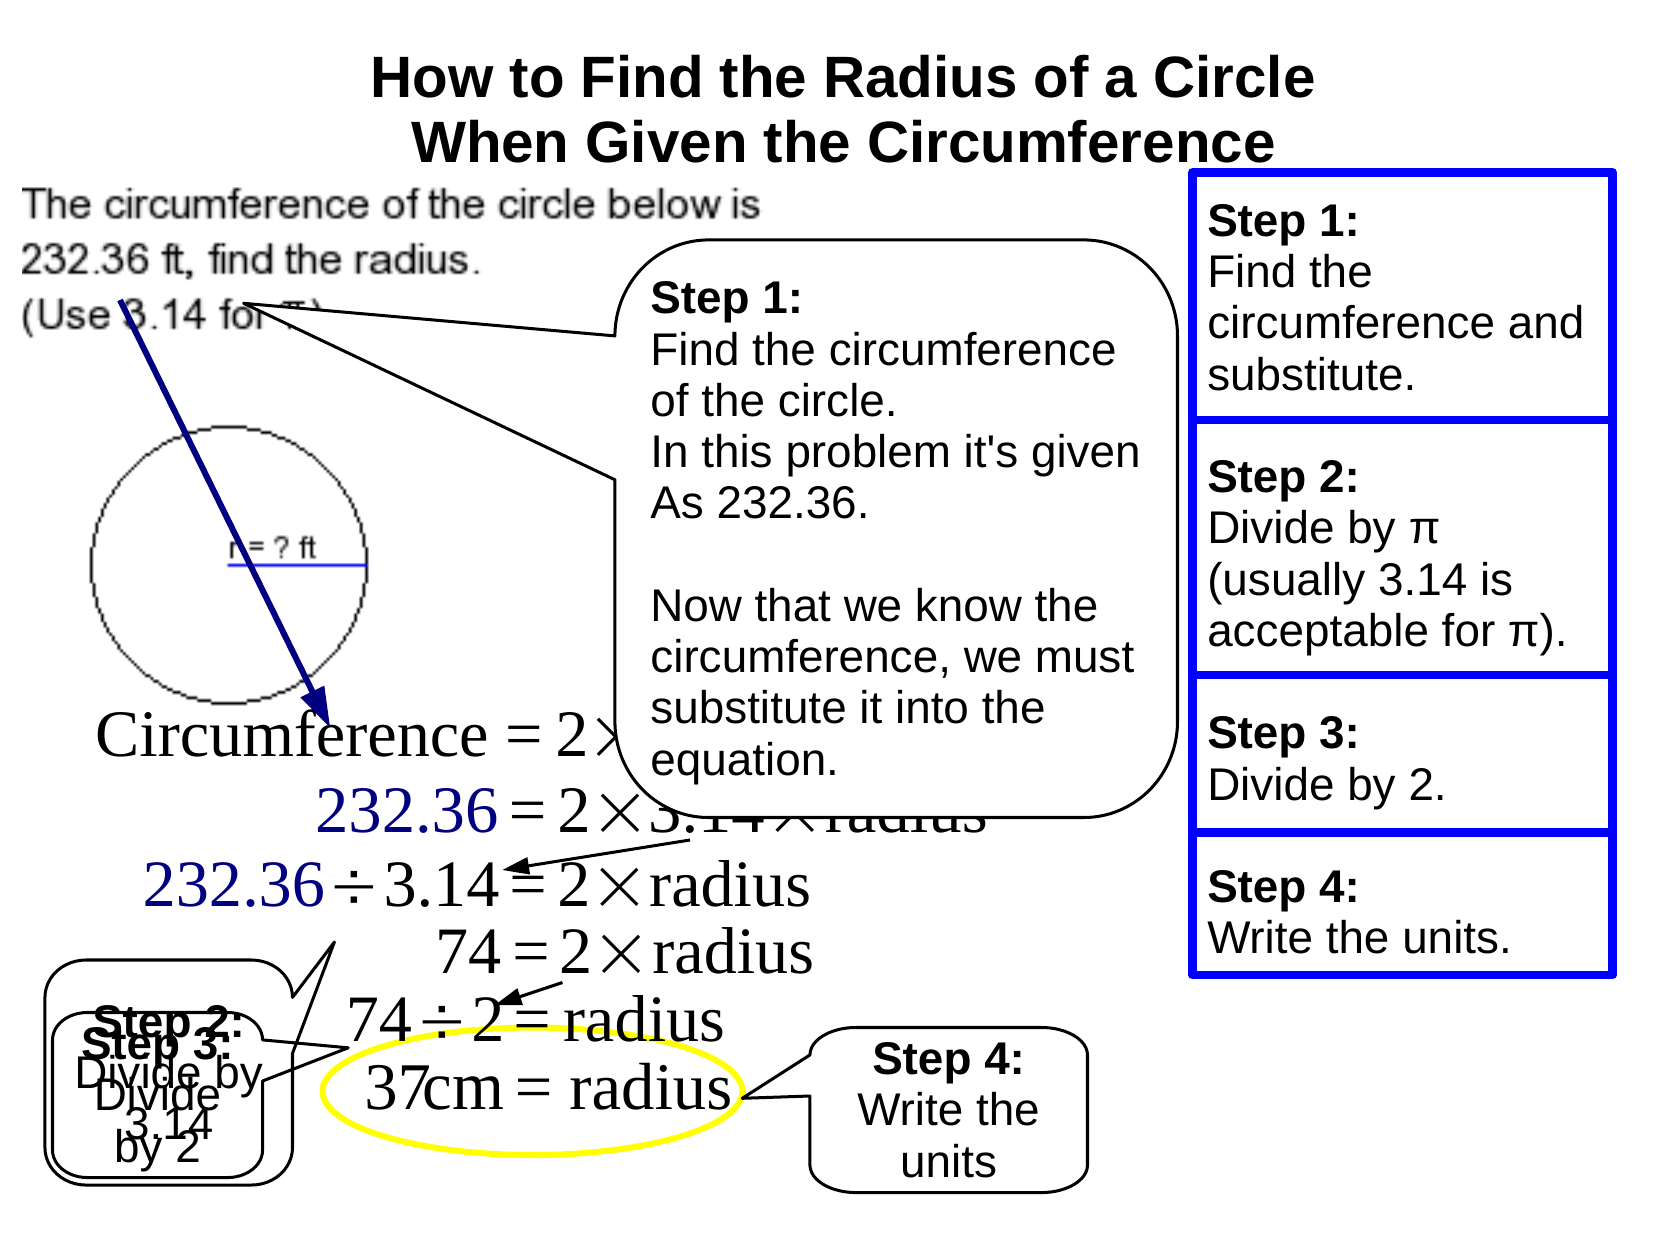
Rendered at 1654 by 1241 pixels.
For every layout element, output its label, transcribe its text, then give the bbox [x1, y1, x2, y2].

text_box Step 3: Divide by 2 [52, 1012, 349, 1178]
text_box How to Find the Radius of a Circle When Given the Circumference [1197, 177, 1358, 186]
text_box Step 1: Find the circumference and substitute. Step 2: Divide by π (usually 3.14 is acceptable for π). Step 3: Divide by 2. Step 4: Write the units. [1197, 424, 1608, 671]
text_box Step 1: Find the circumference and substitute. Step 2: Divide by π (usually 3.14 is acceptable for π). Step 3: Divide by 2. Step 4: Write the units. [1197, 679, 1608, 828]
text_box Step 1: Find the circumference and substitute. Step 2: Divide by π (usually 3.14 is acceptable for π). Step 3: Divide by 2. Step 4: Write the units. [1197, 187, 1608, 416]
text_box Step 1: Find the circumference and substitute. Step 2: Divide by π (usually 3.14 is acceptable for π). Step 3: Divide by 2. Step 4: Write the units. [1197, 837, 1608, 971]
text_box Step 1: Find the circumference of the circle. In this problem it's given As 232.36. Now that we know the circumference, we must substitute it into the equation. [243, 239, 1178, 818]
text_box How to Find the Radius of a Circle When Given the Circumference [330, 37, 1358, 186]
text_box Step 1: Find the circumference and substitute. Step 2: Divide by π (usually 3.14 is acceptable for π). Step 3: Divide by 2. Step 4: Write the units. [1192, 187, 1621, 1076]
text_box Step 4: Write the units [787, 1027, 1088, 1193]
picture [22, 164, 848, 772]
chart [135, 773, 995, 1057]
text_box Step 2: Divide by 3.14 [44, 941, 335, 1186]
chart [87, 697, 628, 772]
text_box 37 = radius [349, 1042, 787, 1148]
